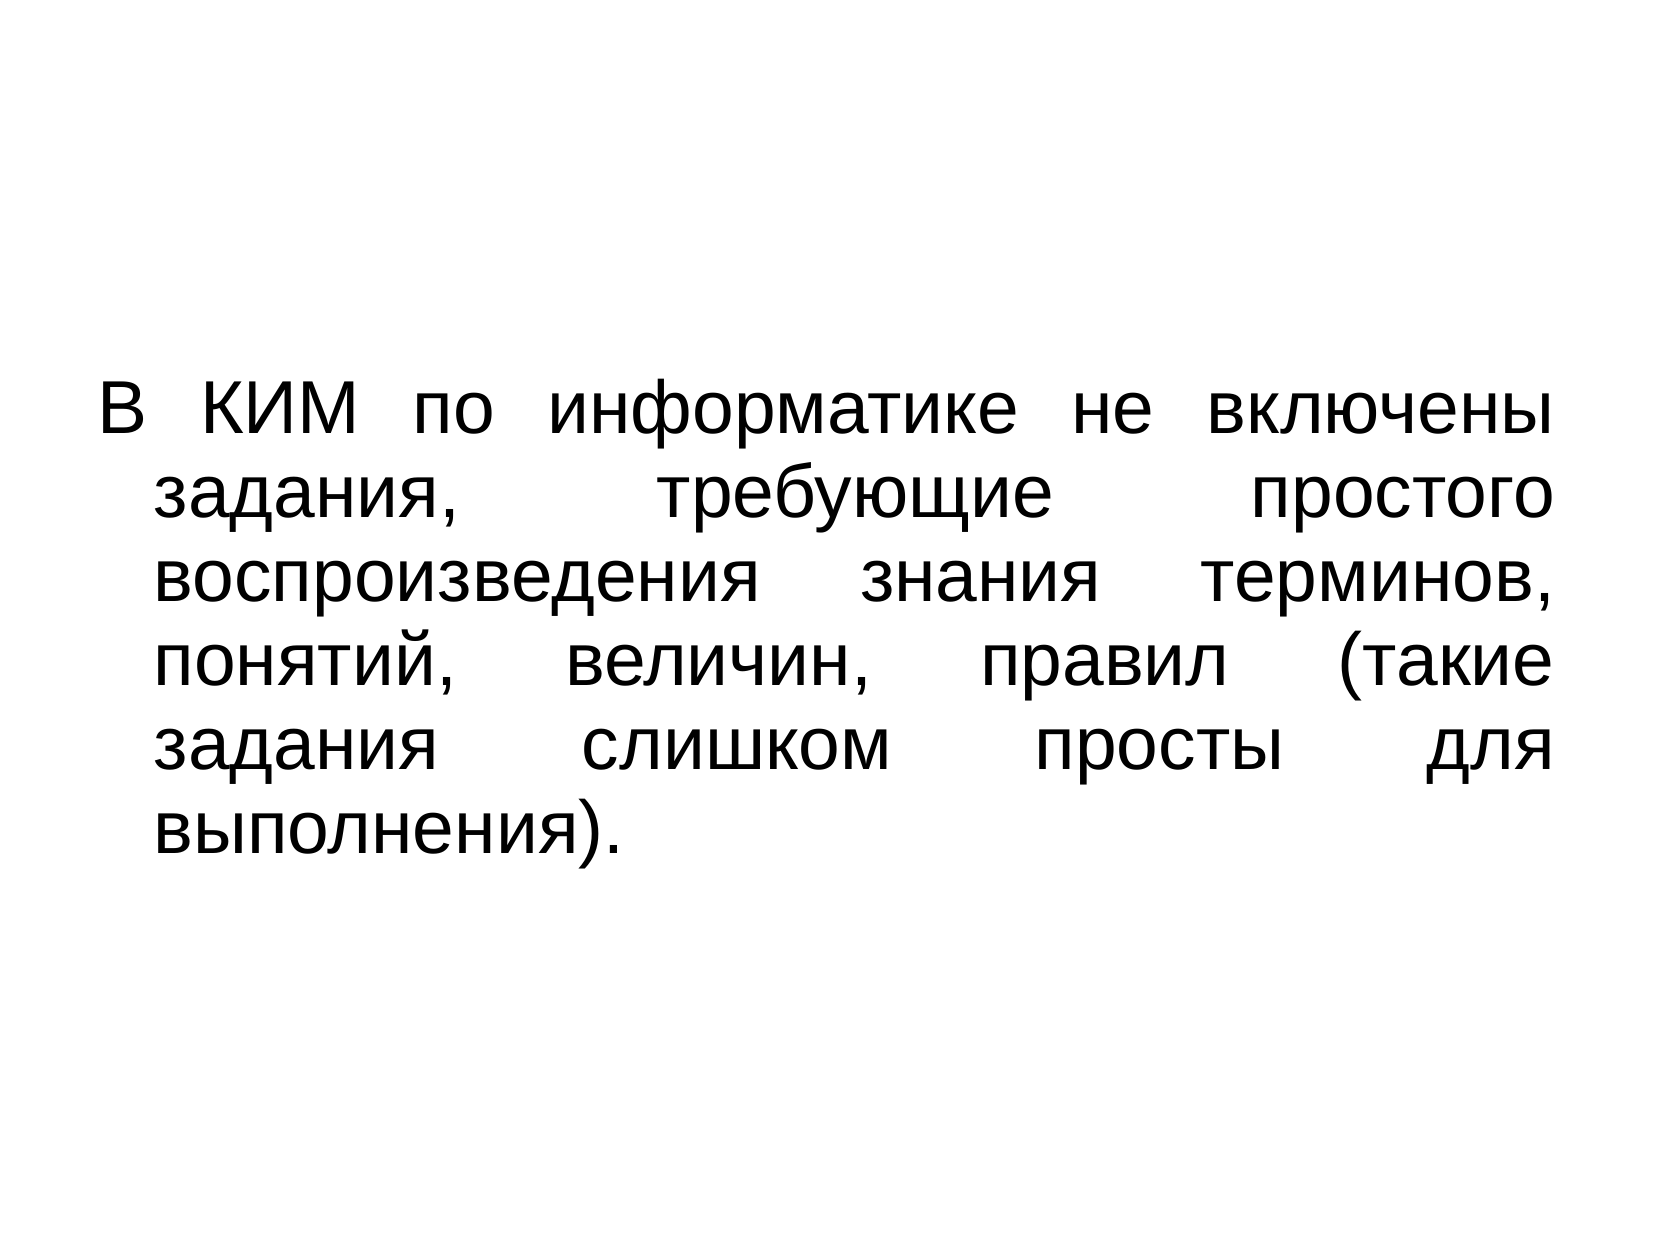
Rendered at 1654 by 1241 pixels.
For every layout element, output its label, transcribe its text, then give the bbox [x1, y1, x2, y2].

text_box В КИМ по информатике не включены задания, требующие простого воспроизведения знания терминов, понятий, величин, правил (такие задания слишком просты для выполнения). [82, 358, 1571, 1103]
